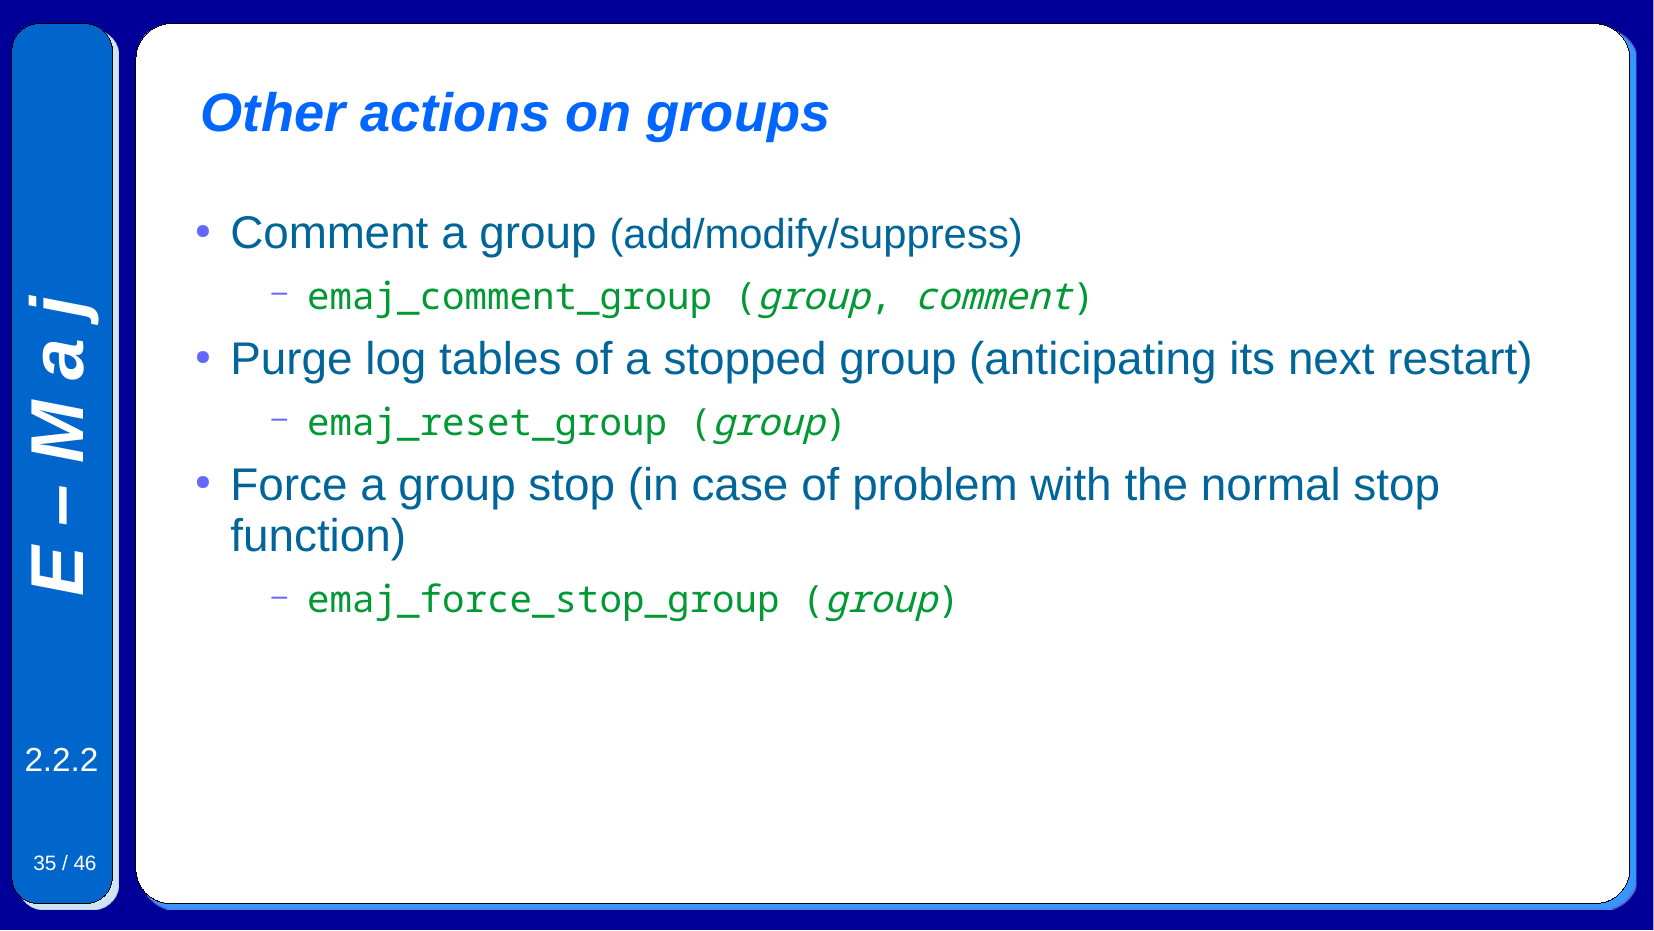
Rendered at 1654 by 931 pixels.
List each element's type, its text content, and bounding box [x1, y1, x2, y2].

title Other actions on groups [200, 34, 1575, 191]
list Comment a group (add/modify/suppress) emaj_comment_group (group, comment) Purge log tables of a stopped group (anticipating its next restart) emaj_reset_group (group) Force a group stop (in case of problem with the normal stop function) emaj_force_stop_group (group) [177, 206, 1587, 827]
